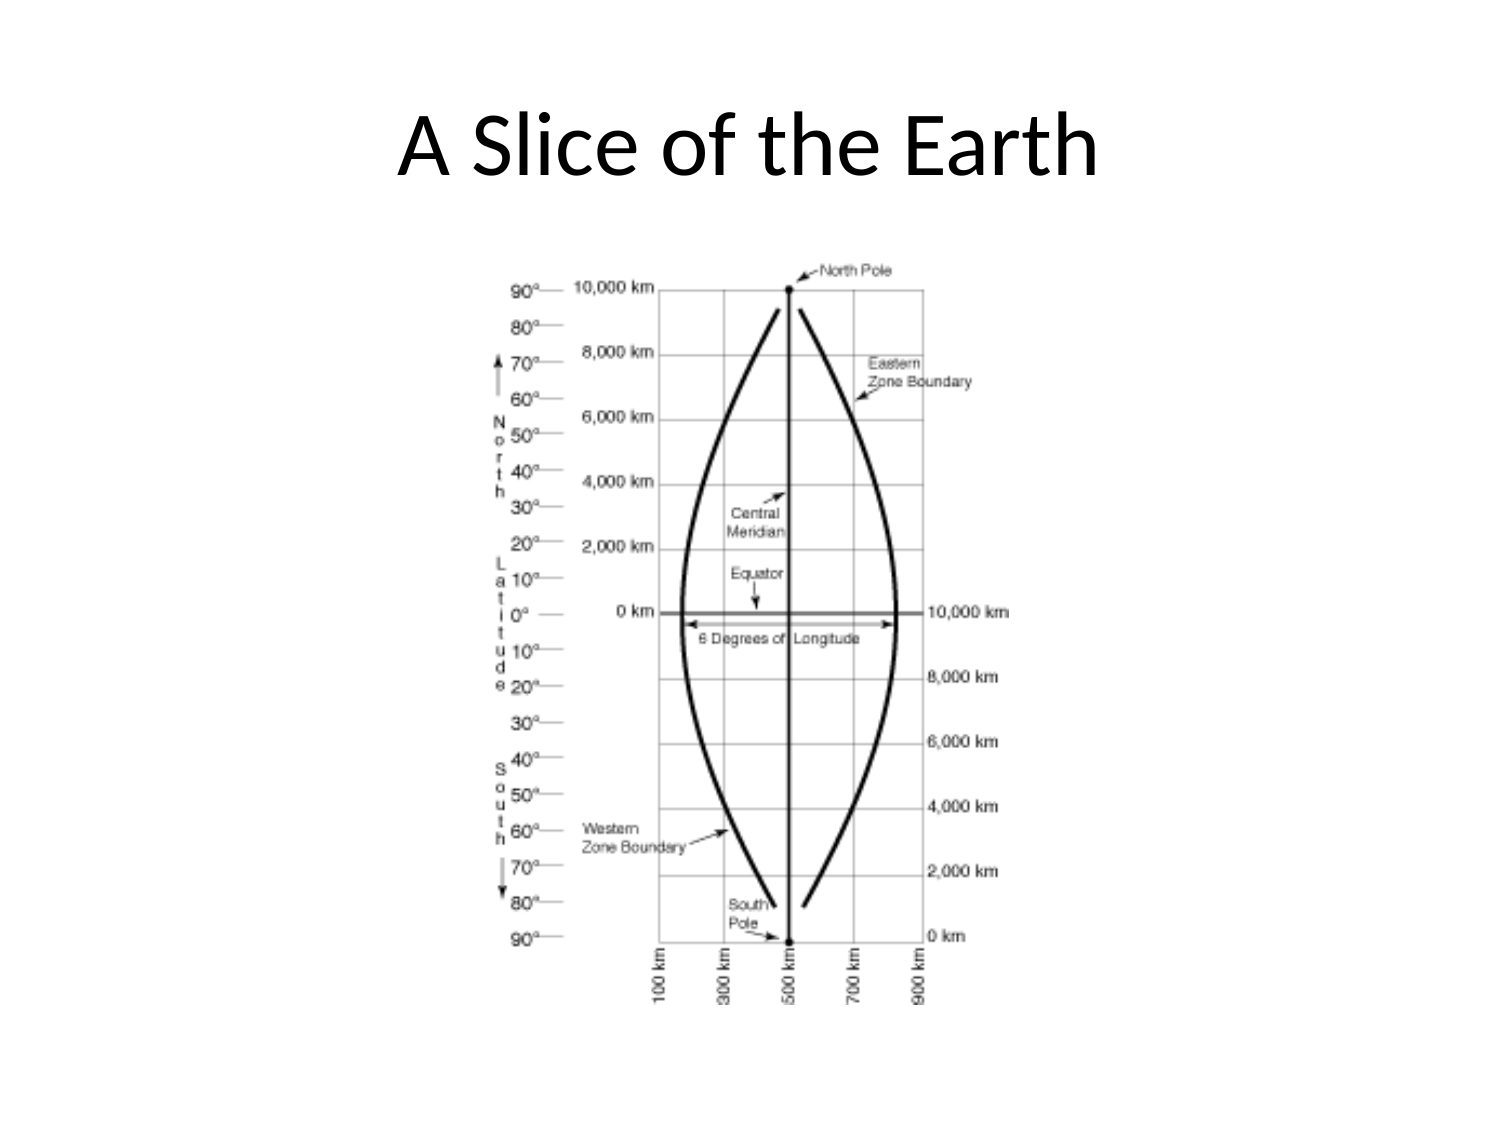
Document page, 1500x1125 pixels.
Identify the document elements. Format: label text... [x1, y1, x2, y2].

picture [75, 262, 1425, 1005]
title A Slice of the Earth [75, 45, 1425, 233]
